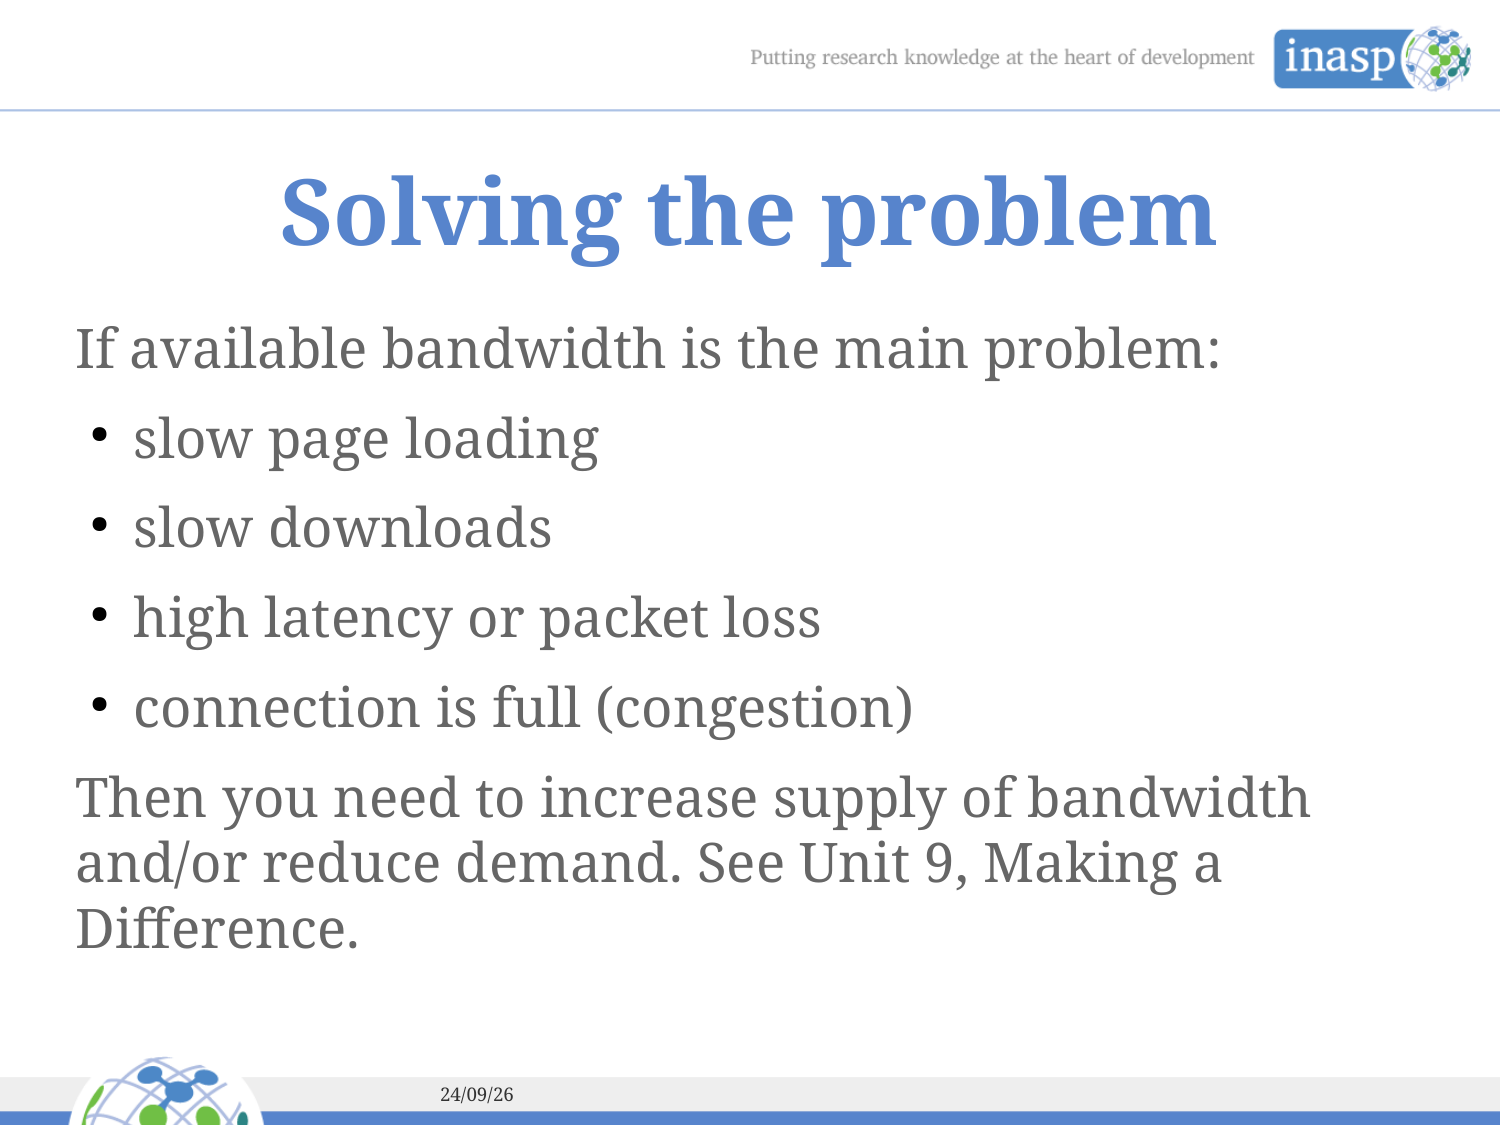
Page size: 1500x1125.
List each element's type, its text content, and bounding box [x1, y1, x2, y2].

picture [0, 0, 1500, 1125]
title Solving the problem [75, 129, 1426, 313]
list If available bandwidth is the main problem: slow page loading slow downloads high latency or packet loss connection is full (congestion) Then you need to increase supply of bandwidth and/or reduce demand. See Unit 9, Making a Difference. [75, 313, 1426, 967]
